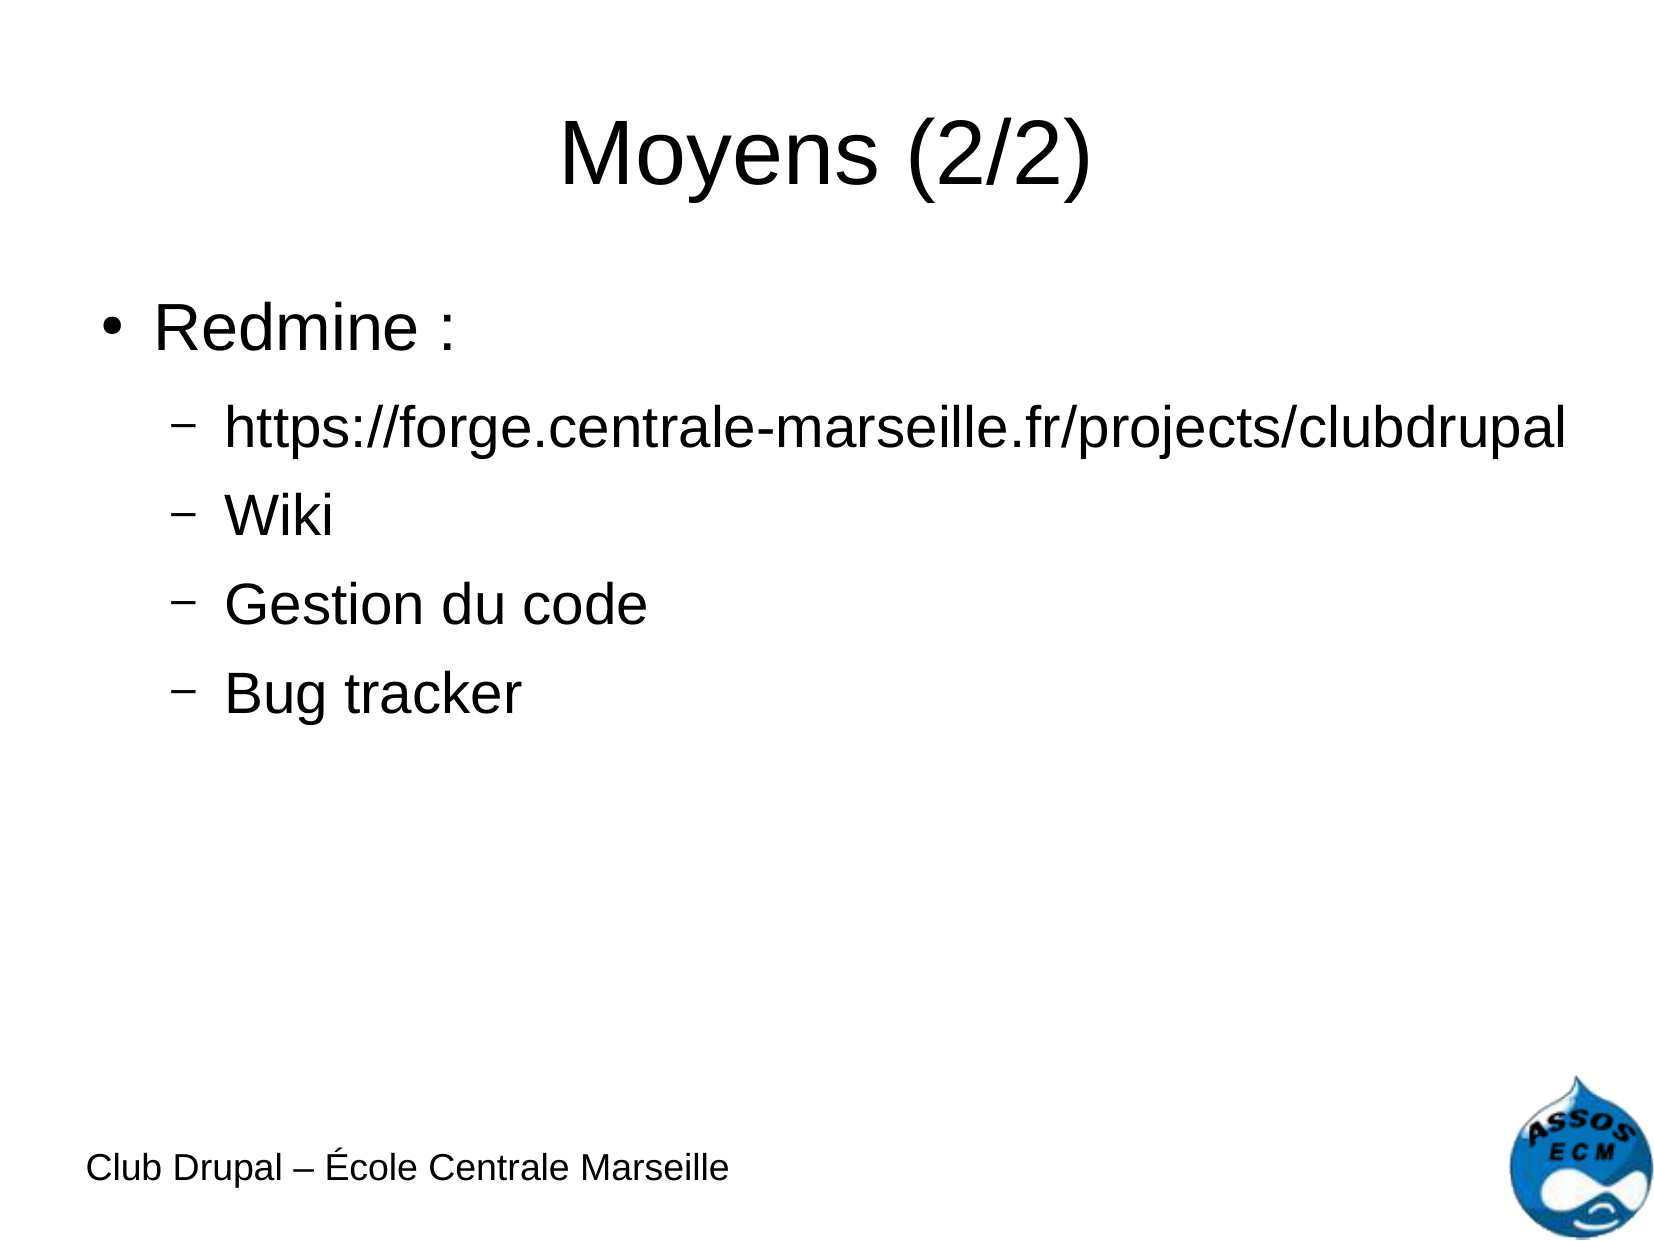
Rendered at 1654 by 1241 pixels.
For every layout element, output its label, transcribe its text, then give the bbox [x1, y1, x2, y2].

list Redmine : https://forge.centrale-marseille.fr/projects/clubdrupal Wiki Gestion du code Bug tracker [82, 290, 1571, 1010]
picture [1509, 1074, 1654, 1240]
title Moyens (2/2) [82, 49, 1571, 257]
